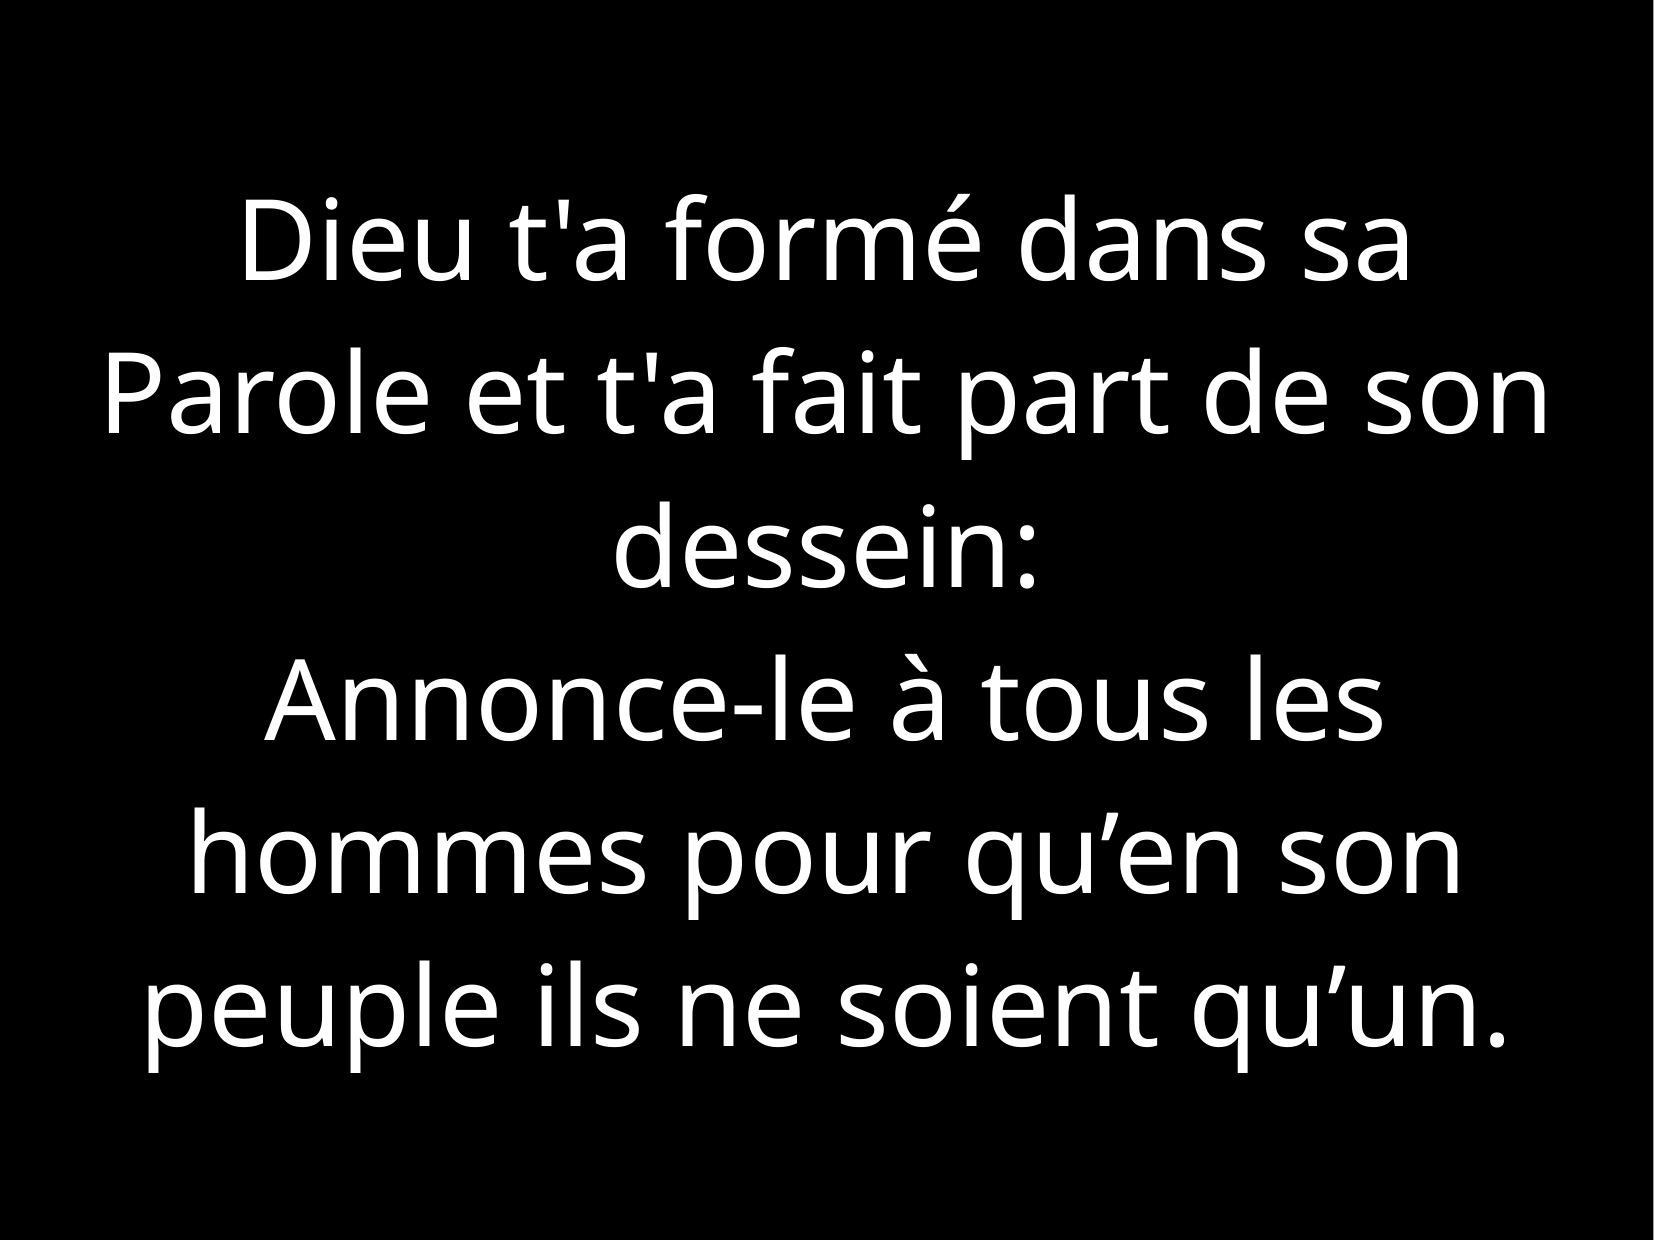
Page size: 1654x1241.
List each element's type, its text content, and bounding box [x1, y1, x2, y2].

subtitle Dieu t'a formé dans sa Parole et t'a fait part de son dessein: Annonce-le à tous les hommes pour qu’en son peuple ils ne soient qu’un. [82, 59, 1571, 1182]
